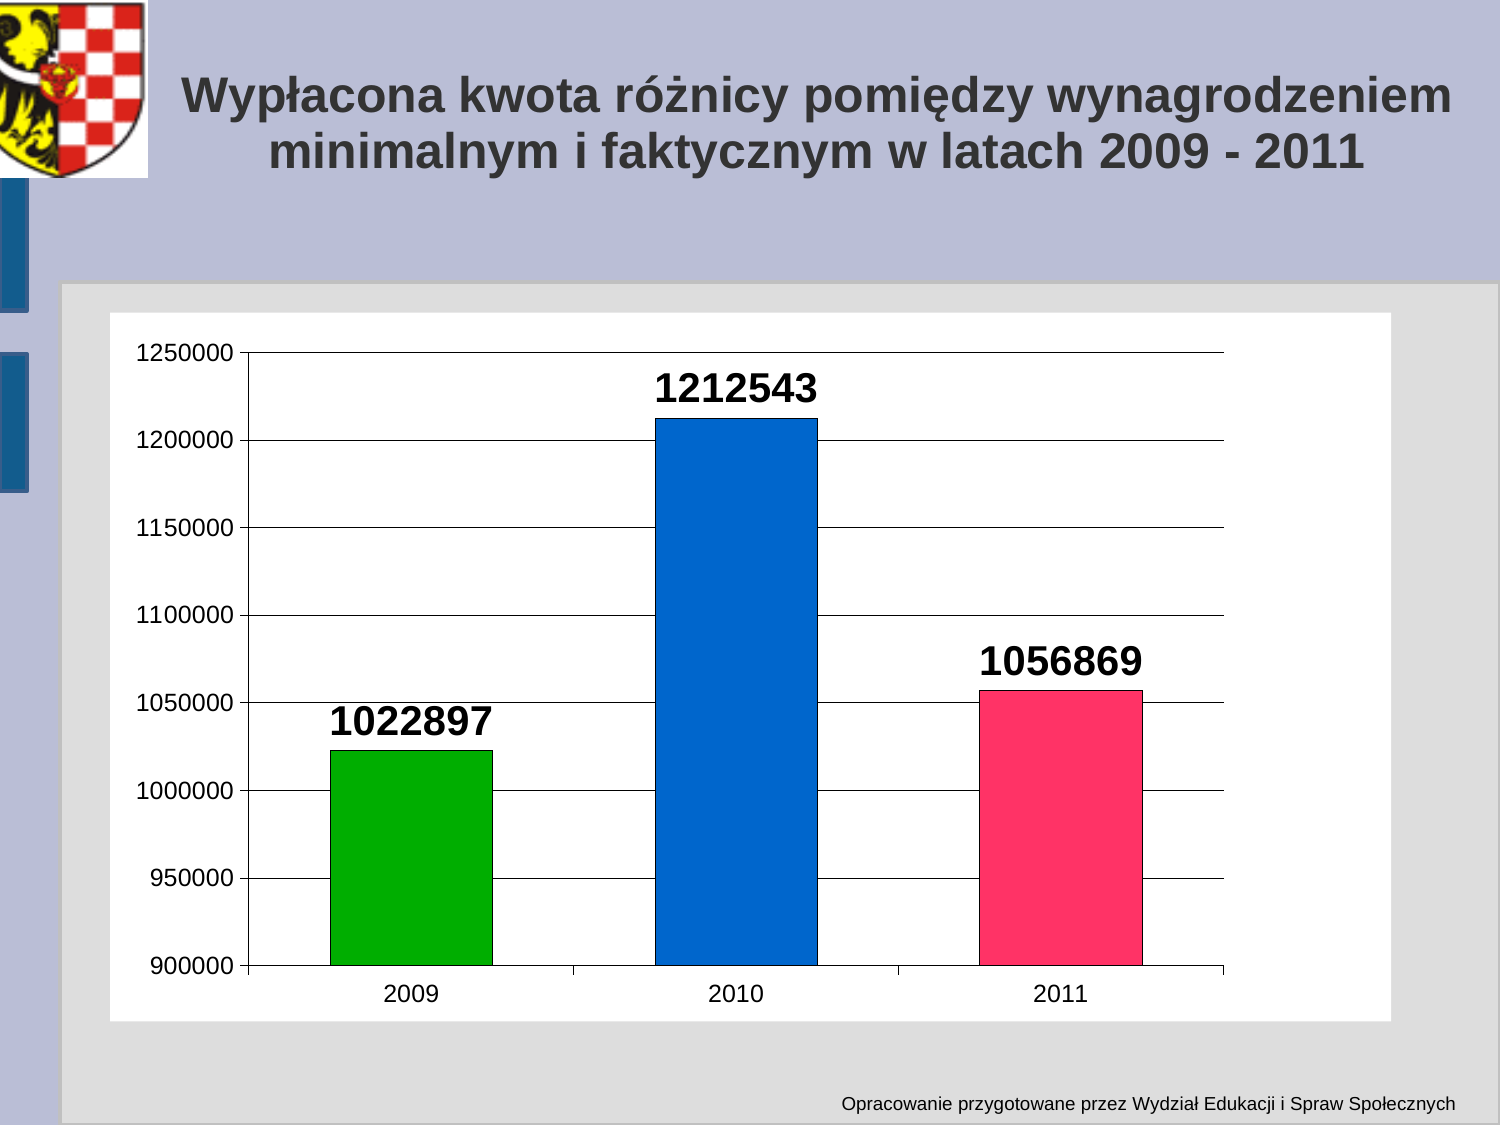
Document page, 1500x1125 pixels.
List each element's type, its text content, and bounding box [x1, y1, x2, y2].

chart [110, 312, 1392, 1022]
picture [0, 0, 148, 178]
title Wypłacona kwota różnicy pomiędzy wynagrodzeniem minimalnym i faktycznym w latach 2009 - 2011 [177, 29, 1459, 218]
text_box Opracowanie przygotowane przez Wydział Edukacji i Spraw Społecznych [797, 1086, 1500, 1123]
